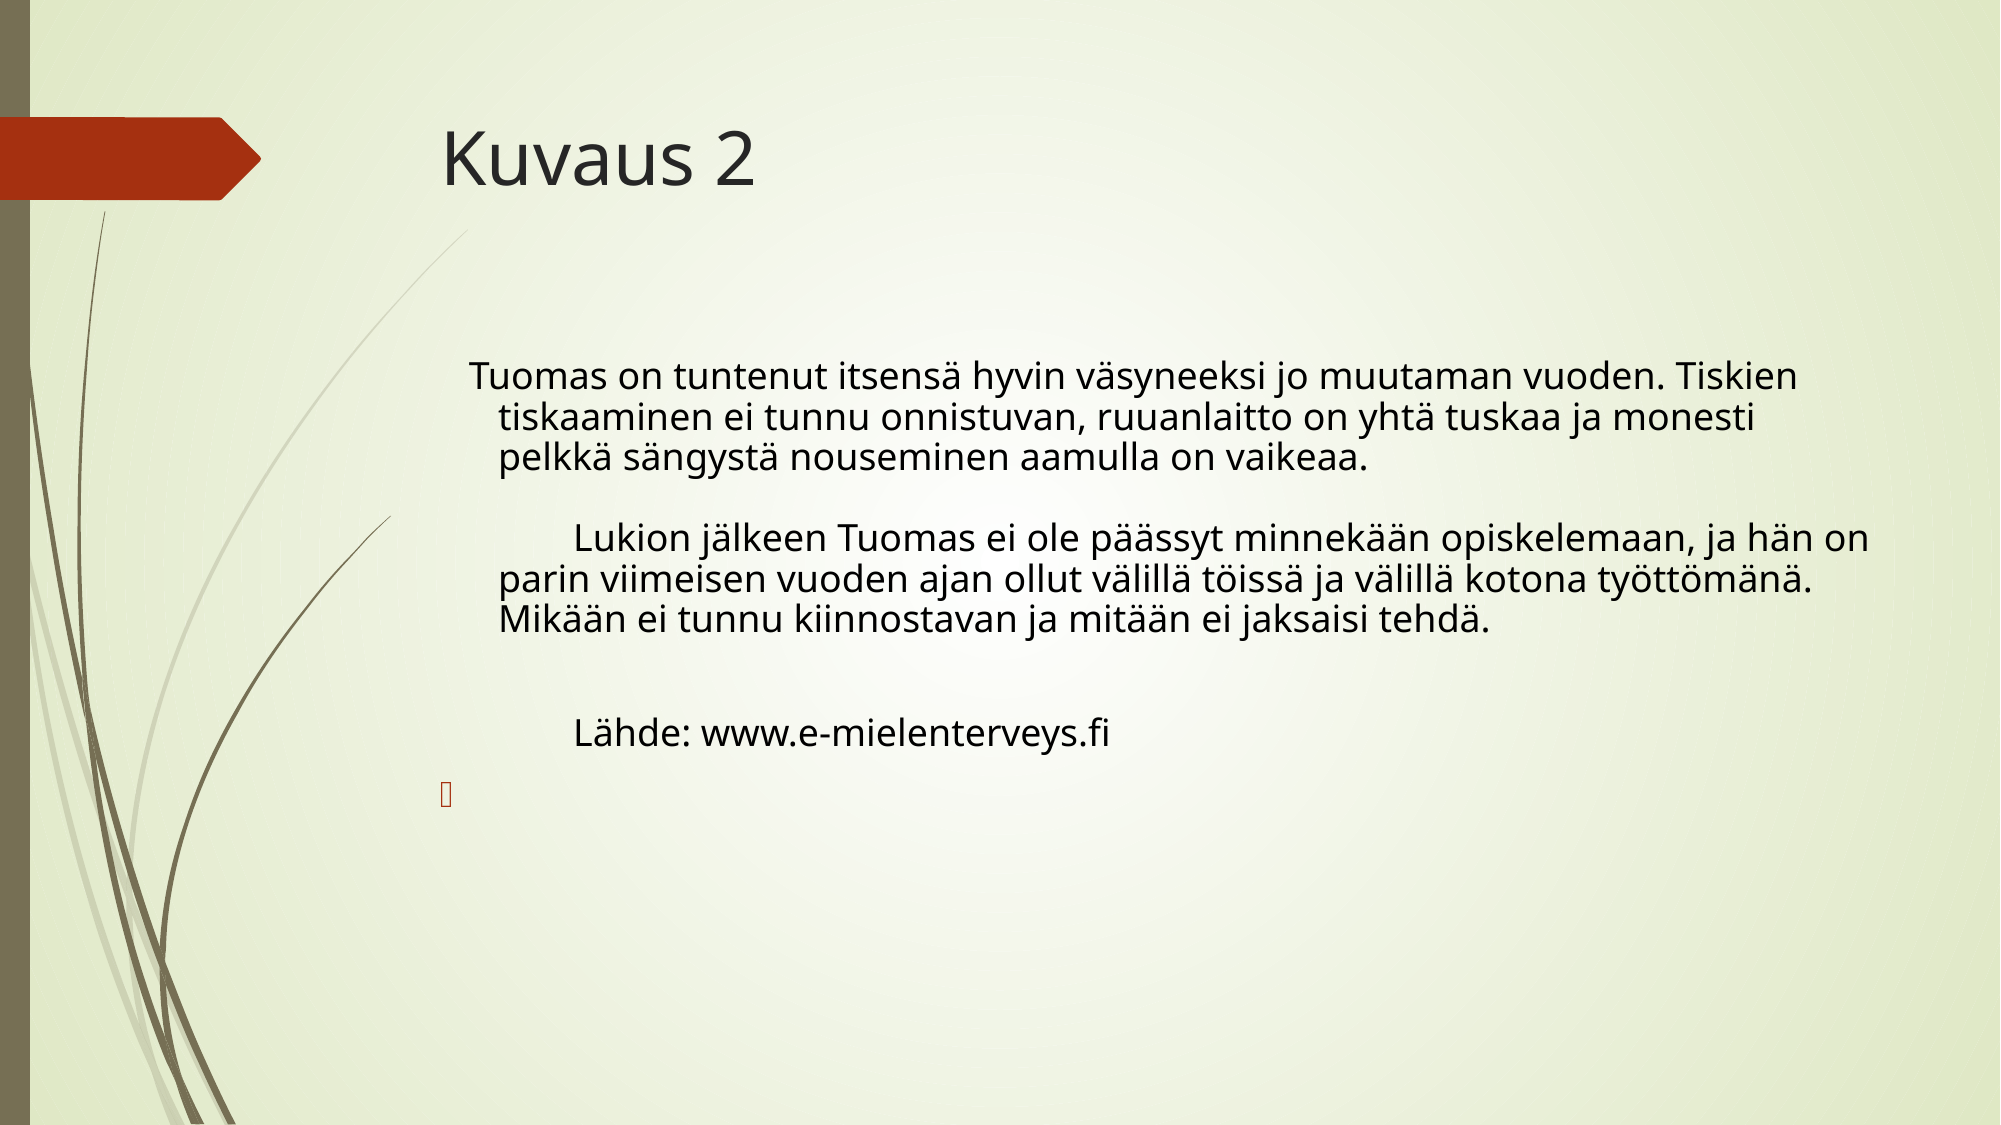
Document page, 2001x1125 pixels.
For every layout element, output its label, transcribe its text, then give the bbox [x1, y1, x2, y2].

list Tuomas on tuntenut itsensä hyvin väsyneeksi jo muutaman vuoden. Tiskien tiskaaminen ei tunnu onnistuvan, ruuanlaitto on yhtä tuskaa ja monesti pelkkä sängystä nouseminen aamulla on vaikeaa. Lukion jälkeen Tuomas ei ole päässyt minnekään opiskelemaan, ja hän on parin viimeisen vuoden ajan ollut välillä töissä ja välillä kotona työttömänä. Mikään ei tunnu kiinnostavan ja mitään ei jaksaisi tehdä. Lähde: www.e-mielenterveys.fi [424, 350, 1888, 970]
title Kuvaus 2 [425, 102, 1888, 313]
